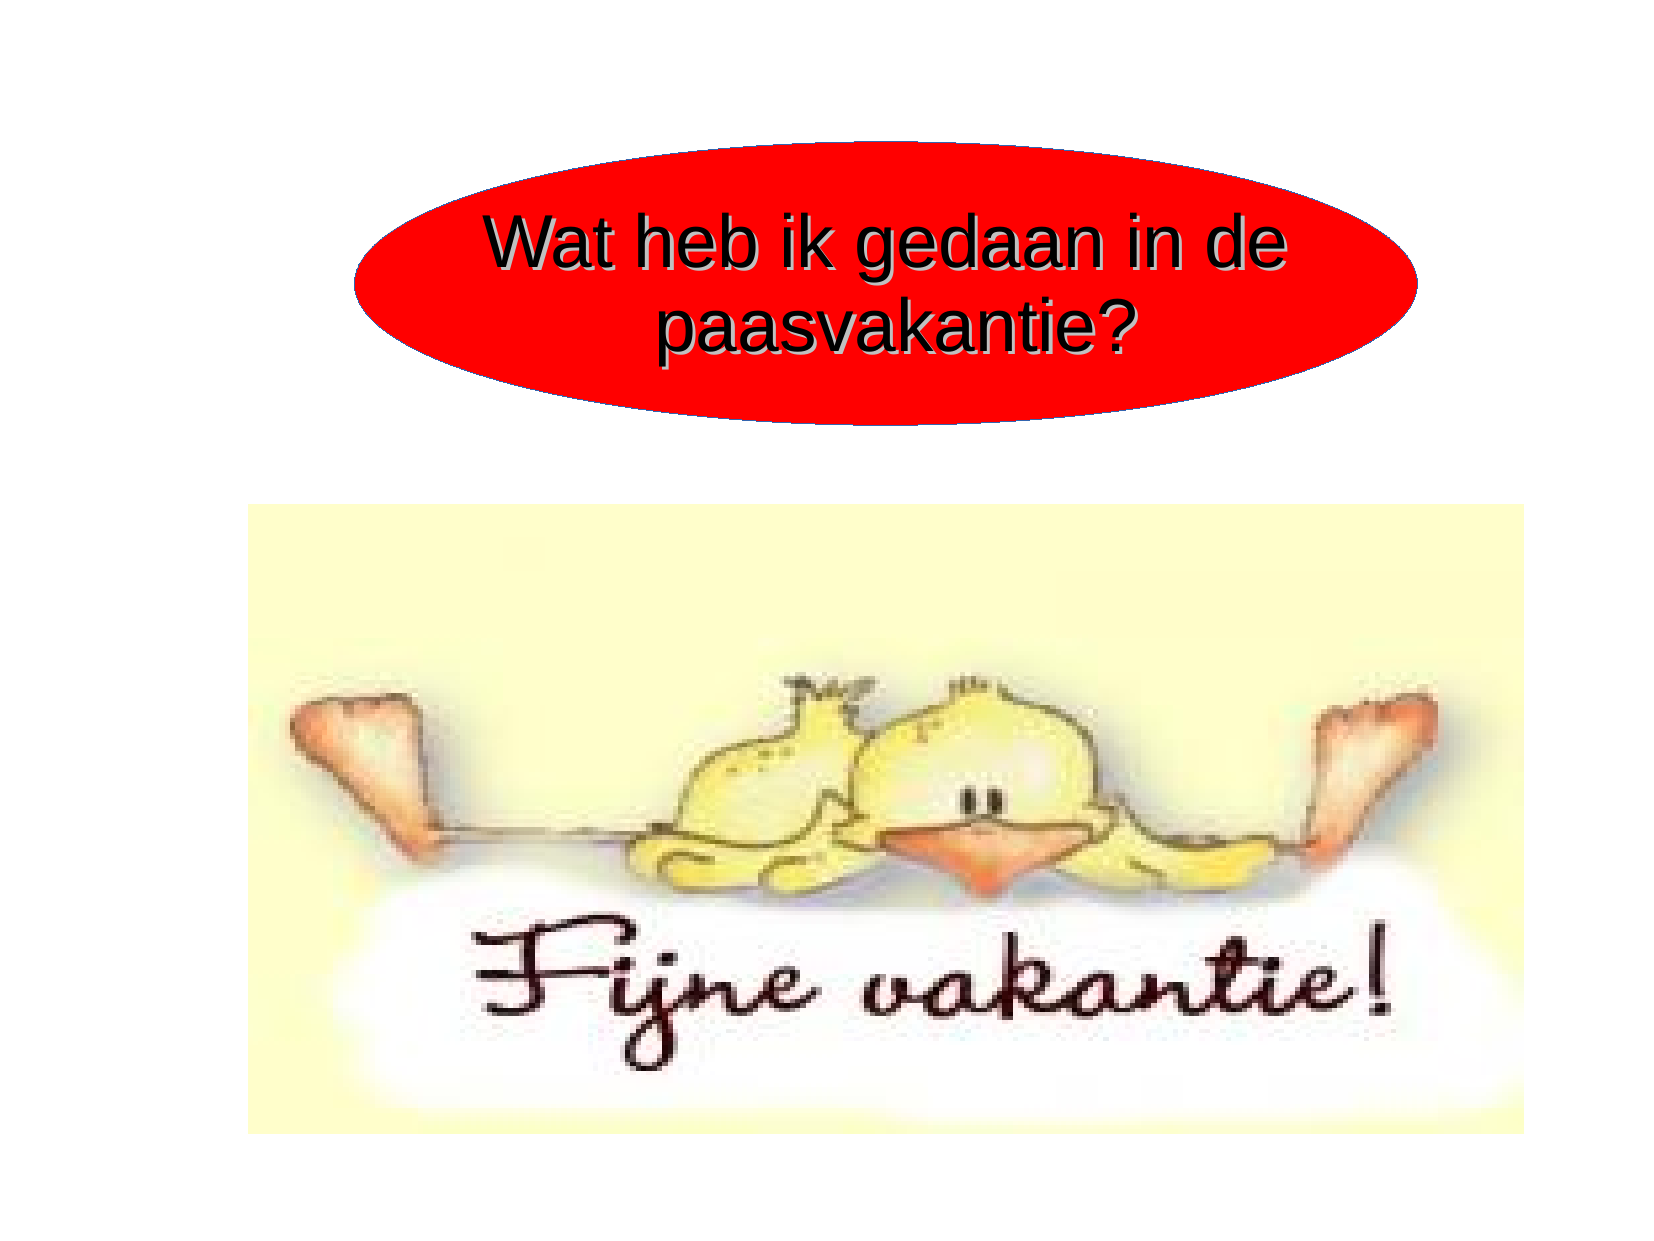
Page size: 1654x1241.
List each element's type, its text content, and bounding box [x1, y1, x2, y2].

picture [248, 504, 1524, 1134]
text_box Wat heb ik gedaan in de paasvakantie? [354, 141, 1418, 426]
